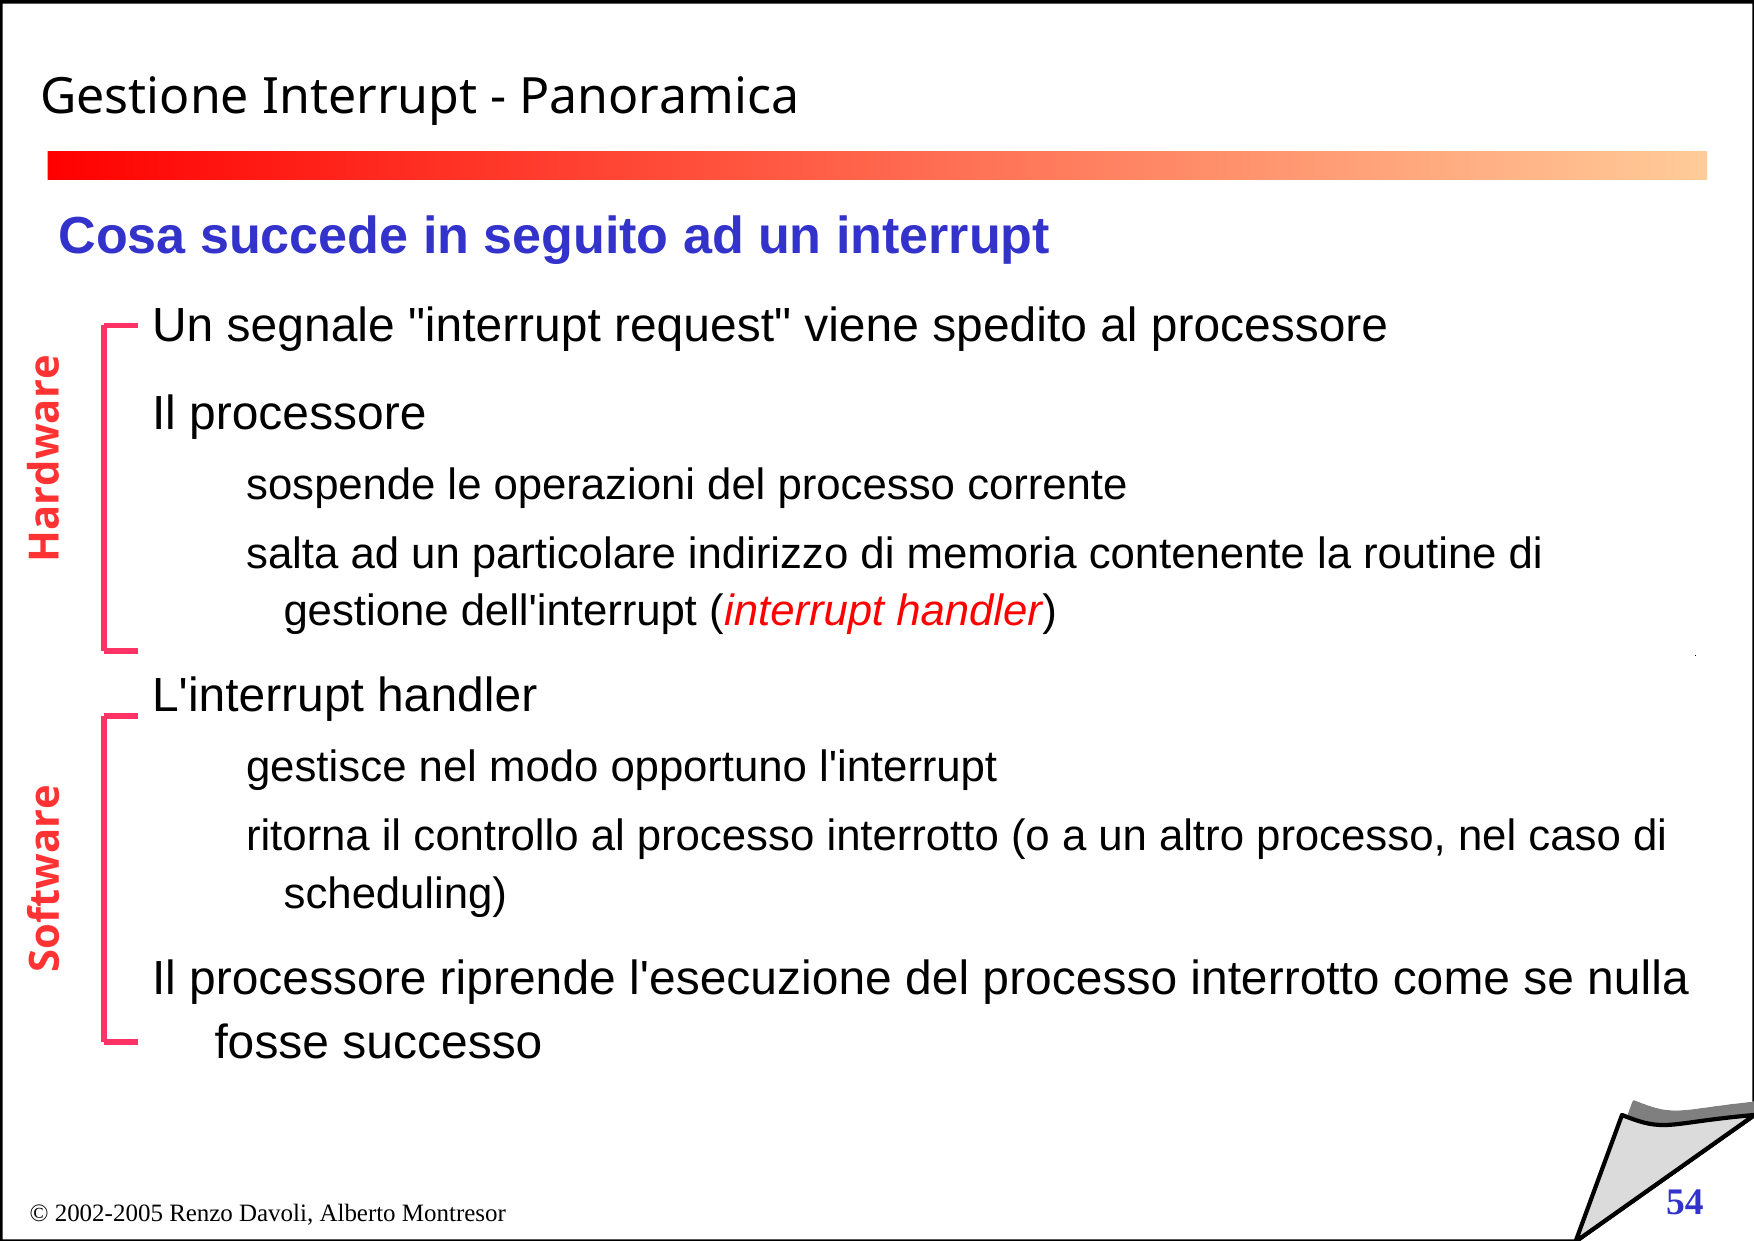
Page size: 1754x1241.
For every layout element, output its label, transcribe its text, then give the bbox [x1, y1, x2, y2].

text_box Software [11, 766, 80, 973]
text_box Hardware [11, 347, 80, 563]
title Gestione Interrupt - Panoramica [40, 49, 1714, 144]
list Cosa succede in seguito ad un interrupt Un segnale "interrupt request" viene spedito al processore Il processore sospende le operazioni del processo corrente salta ad un particolare indirizzo di memoria contenente la routine di gestione dell'interrupt (interrupt handler) L'interrupt handler gestisce nel modo opportuno l'interrupt ritorna il controllo al processo interrotto (o a un altro processo, nel caso di scheduling) Il processore riprende l'esecuzione del processo interrotto come se nulla fosse successo [58, 206, 1696, 1104]
